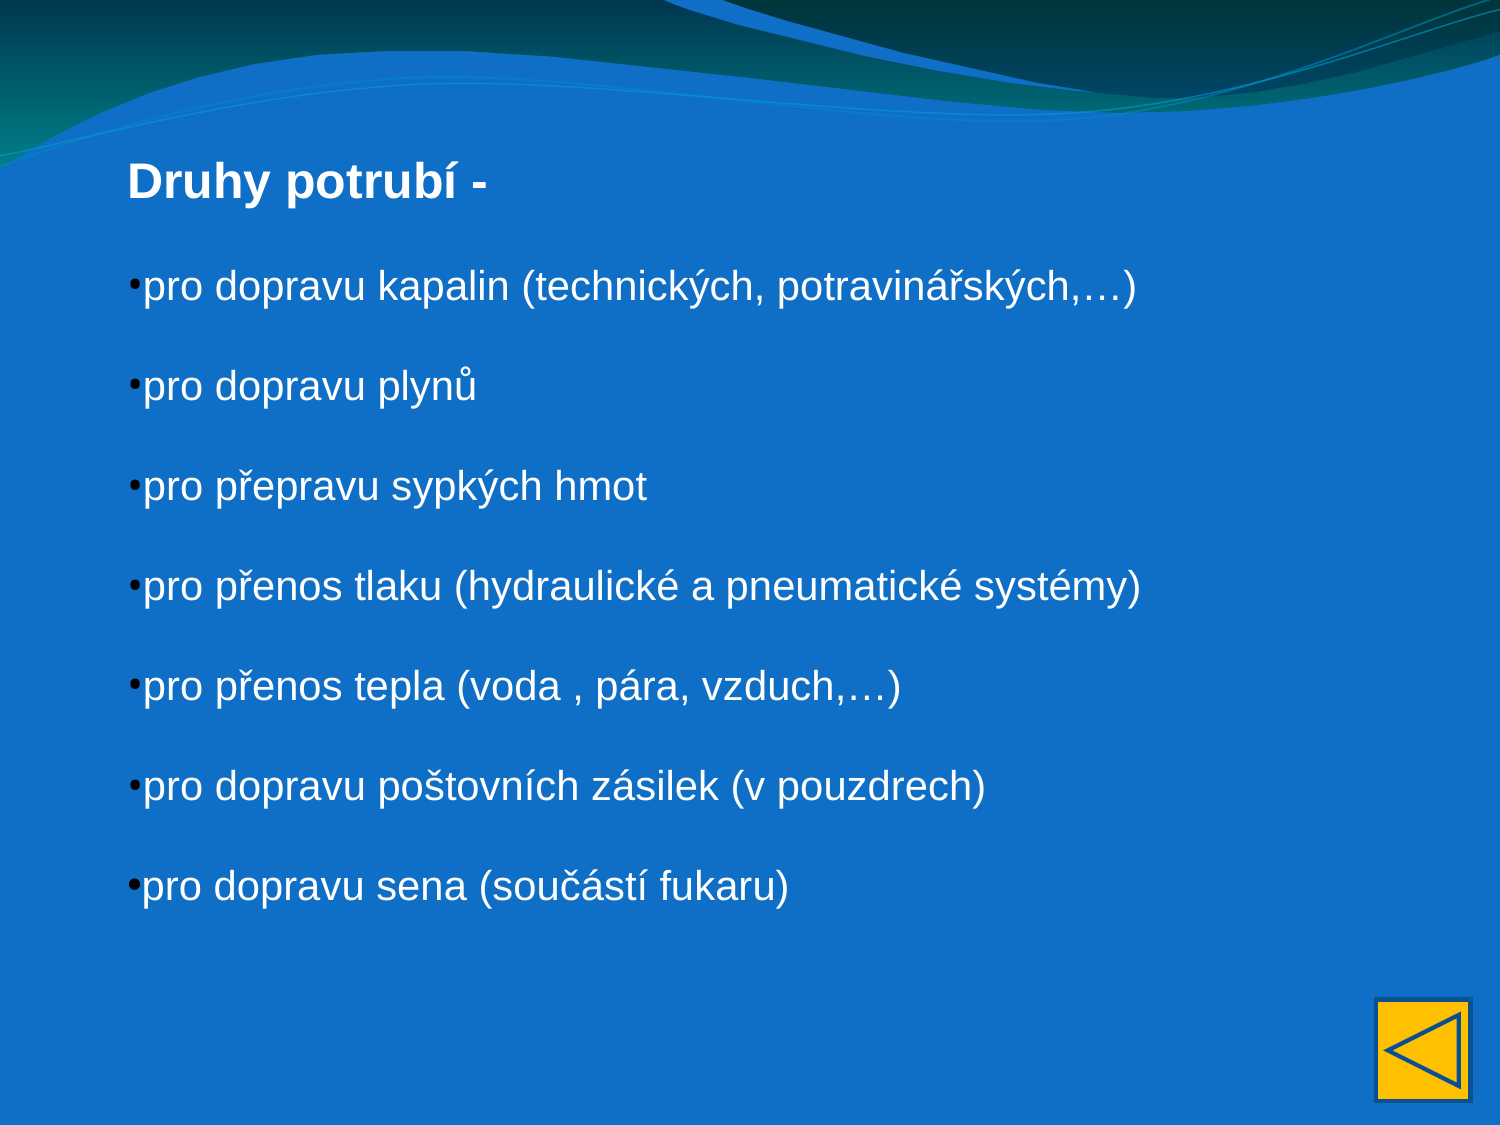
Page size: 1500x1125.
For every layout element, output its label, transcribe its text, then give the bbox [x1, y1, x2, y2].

text_box [1375, 999, 1471, 1102]
text_box Druhy potrubí - pro dopravu kapalin (technických, potravinářských,…) pro dopravu plynů pro přepravu sypkých hmot pro přenos tlaku (hydraulické a pneumatické systémy) pro přenos tepla (voda , pára, vzduch,…) pro dopravu poštovních zásilek (v pouzdrech) pro dopravu sena (součástí fukaru) [112, 141, 1313, 967]
